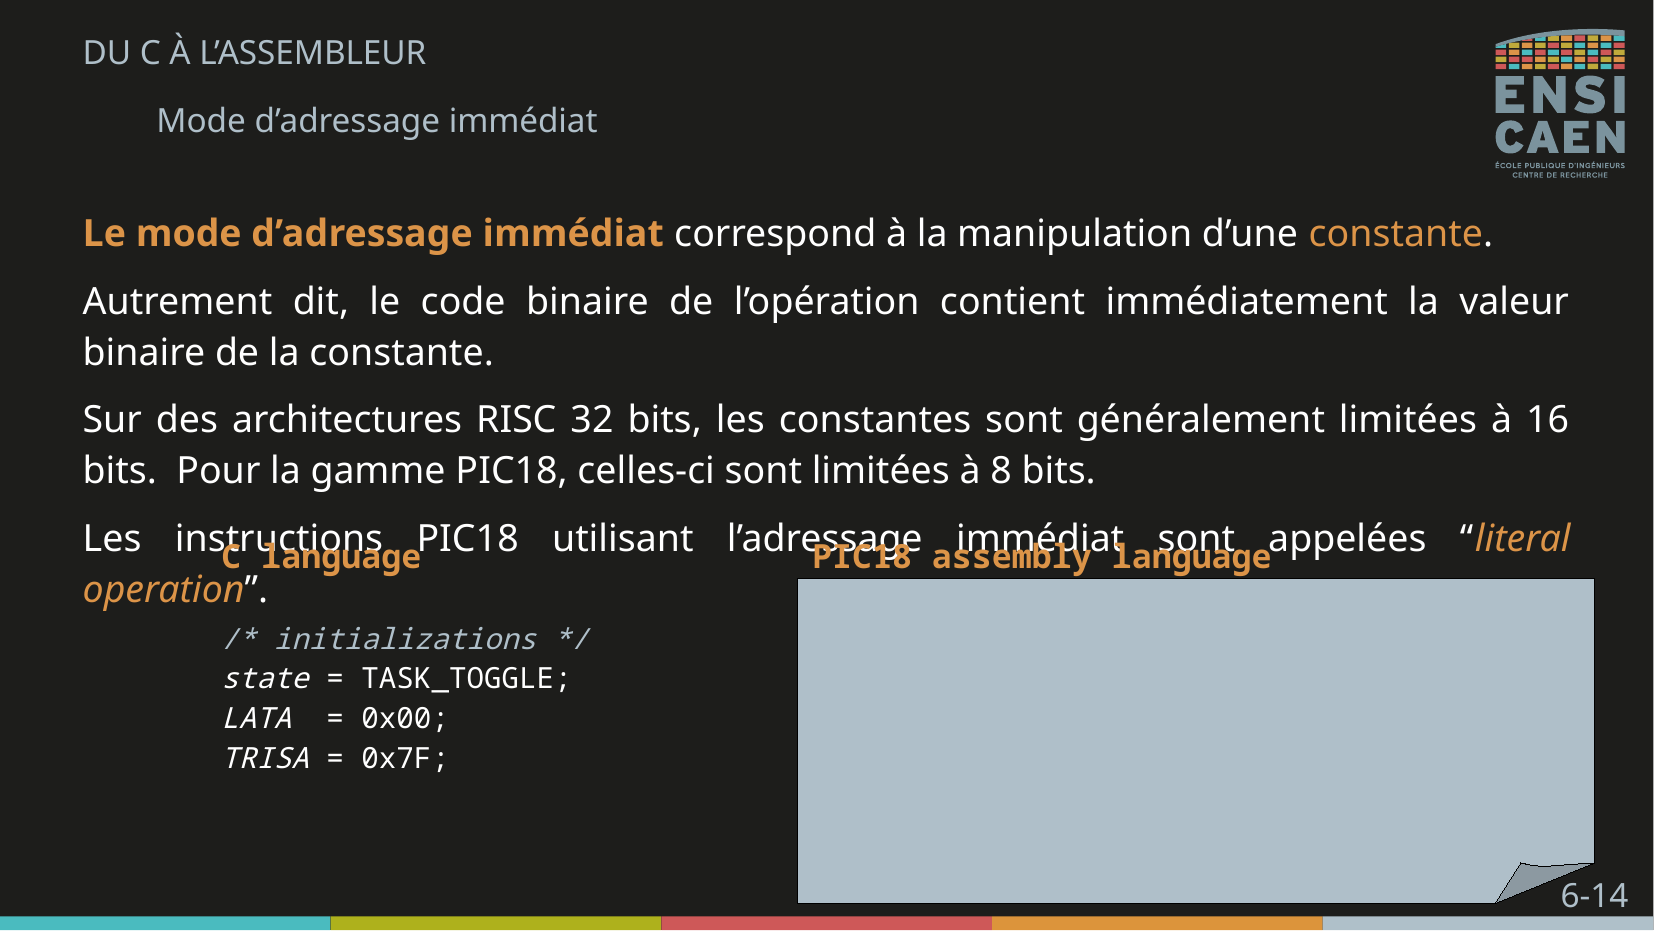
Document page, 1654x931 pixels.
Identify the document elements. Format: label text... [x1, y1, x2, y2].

text_box PIC18 assembly language MOVLW 1 ; immediate addressing MOVWF state ; direct addressing MOVLW 0x00 MOVWF LATA MOVLW 0x7F MOVWF TRISA [797, 525, 1506, 578]
text_box C language /* initializations */ state = TASK_TOGGLE; LATA = 0x00; TRISA = 0x7F; [206, 525, 621, 750]
list Le mode d’adressage immédiat correspond à la manipulation d’une constante. Autrement dit, le code binaire de l’opération contient immédiatement la valeur binaire de la constante. Sur des architectures RISC 32 bits, les constantes sont généralement limitées à 16 bits. Pour la gamme PIC18, celles-ci sont limitées à 8 bits. Les instructions PIC18 utilisant l’adressage immédiat sont appelées “literal operation”. [82, 206, 1571, 916]
text_box [797, 578, 1595, 904]
title DU C À L’ASSEMBLEUR Mode d’adressage immédiat [82, 0, 1467, 148]
